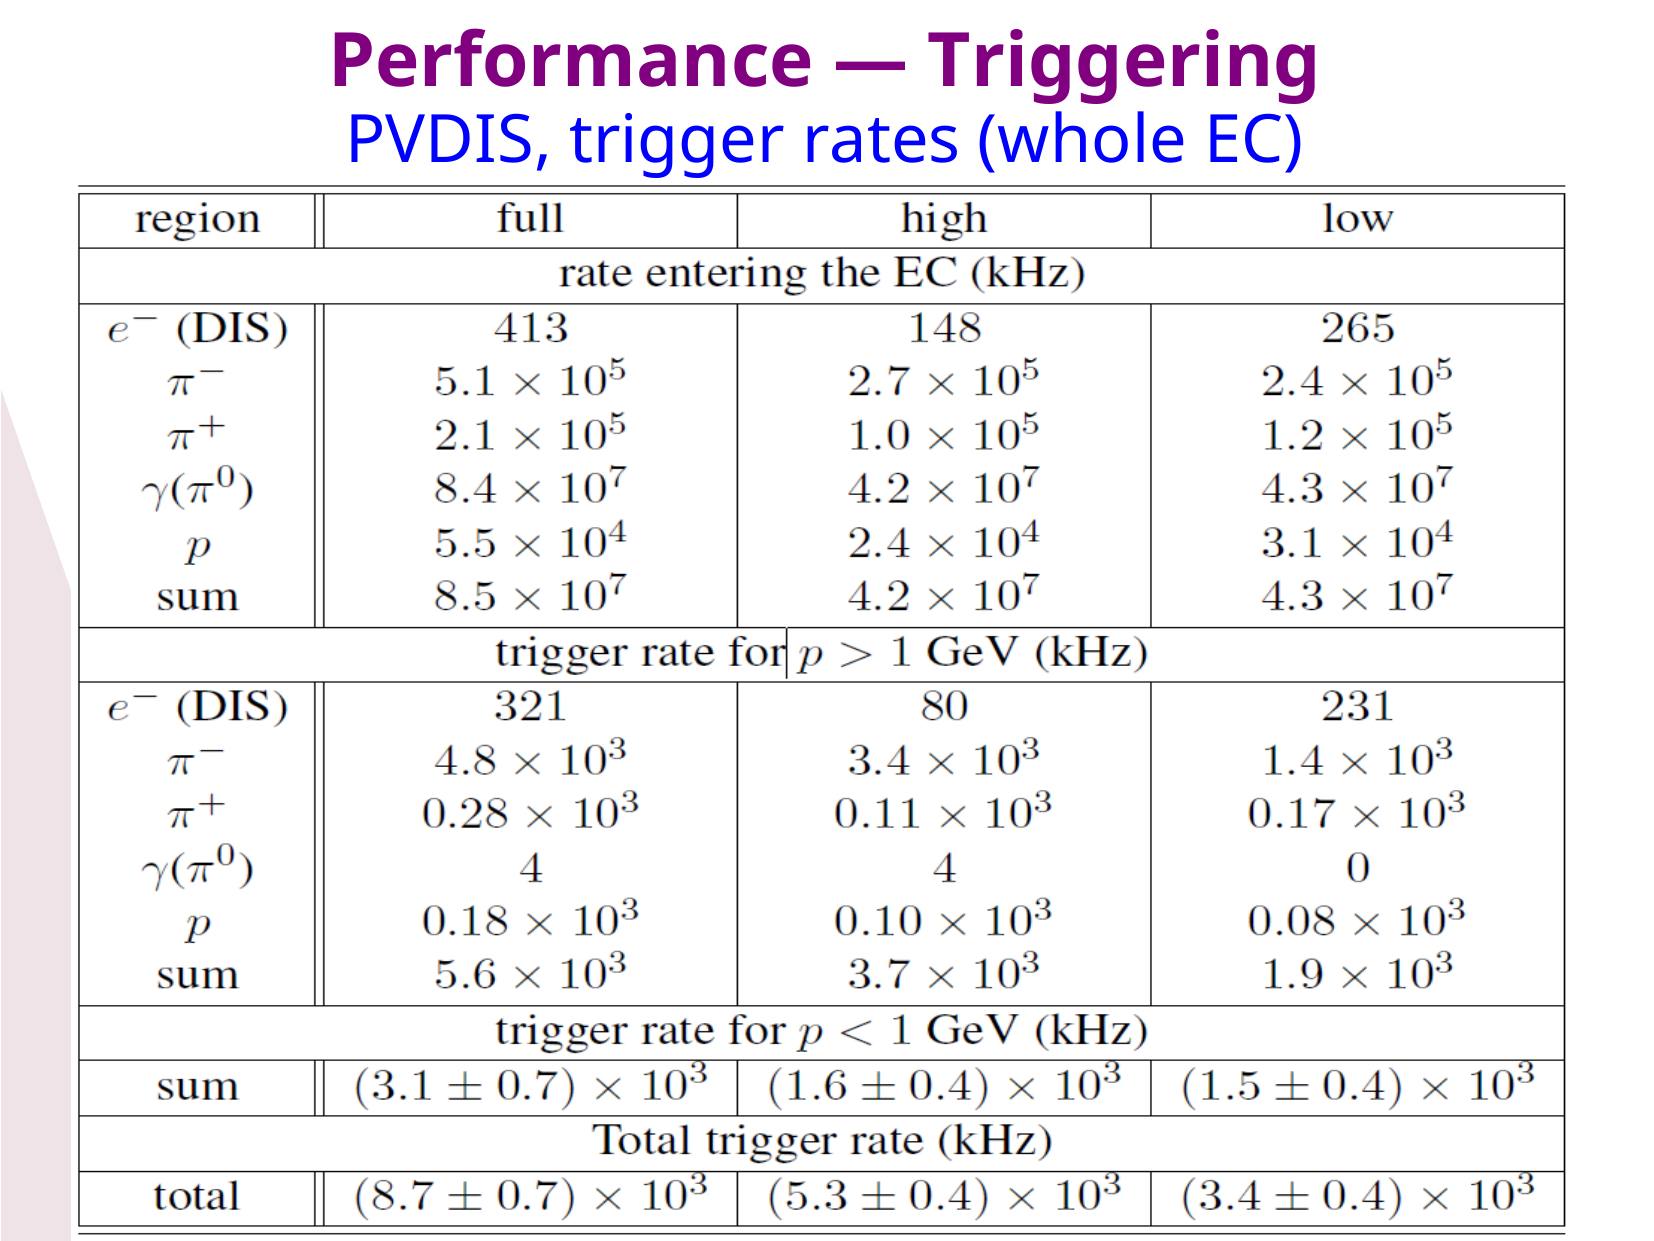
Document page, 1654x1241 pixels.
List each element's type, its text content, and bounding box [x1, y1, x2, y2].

picture [71, 179, 1570, 1241]
text_box Performance ― Triggering PVDIS, trigger rates (whole EC) [187, 19, 1463, 178]
